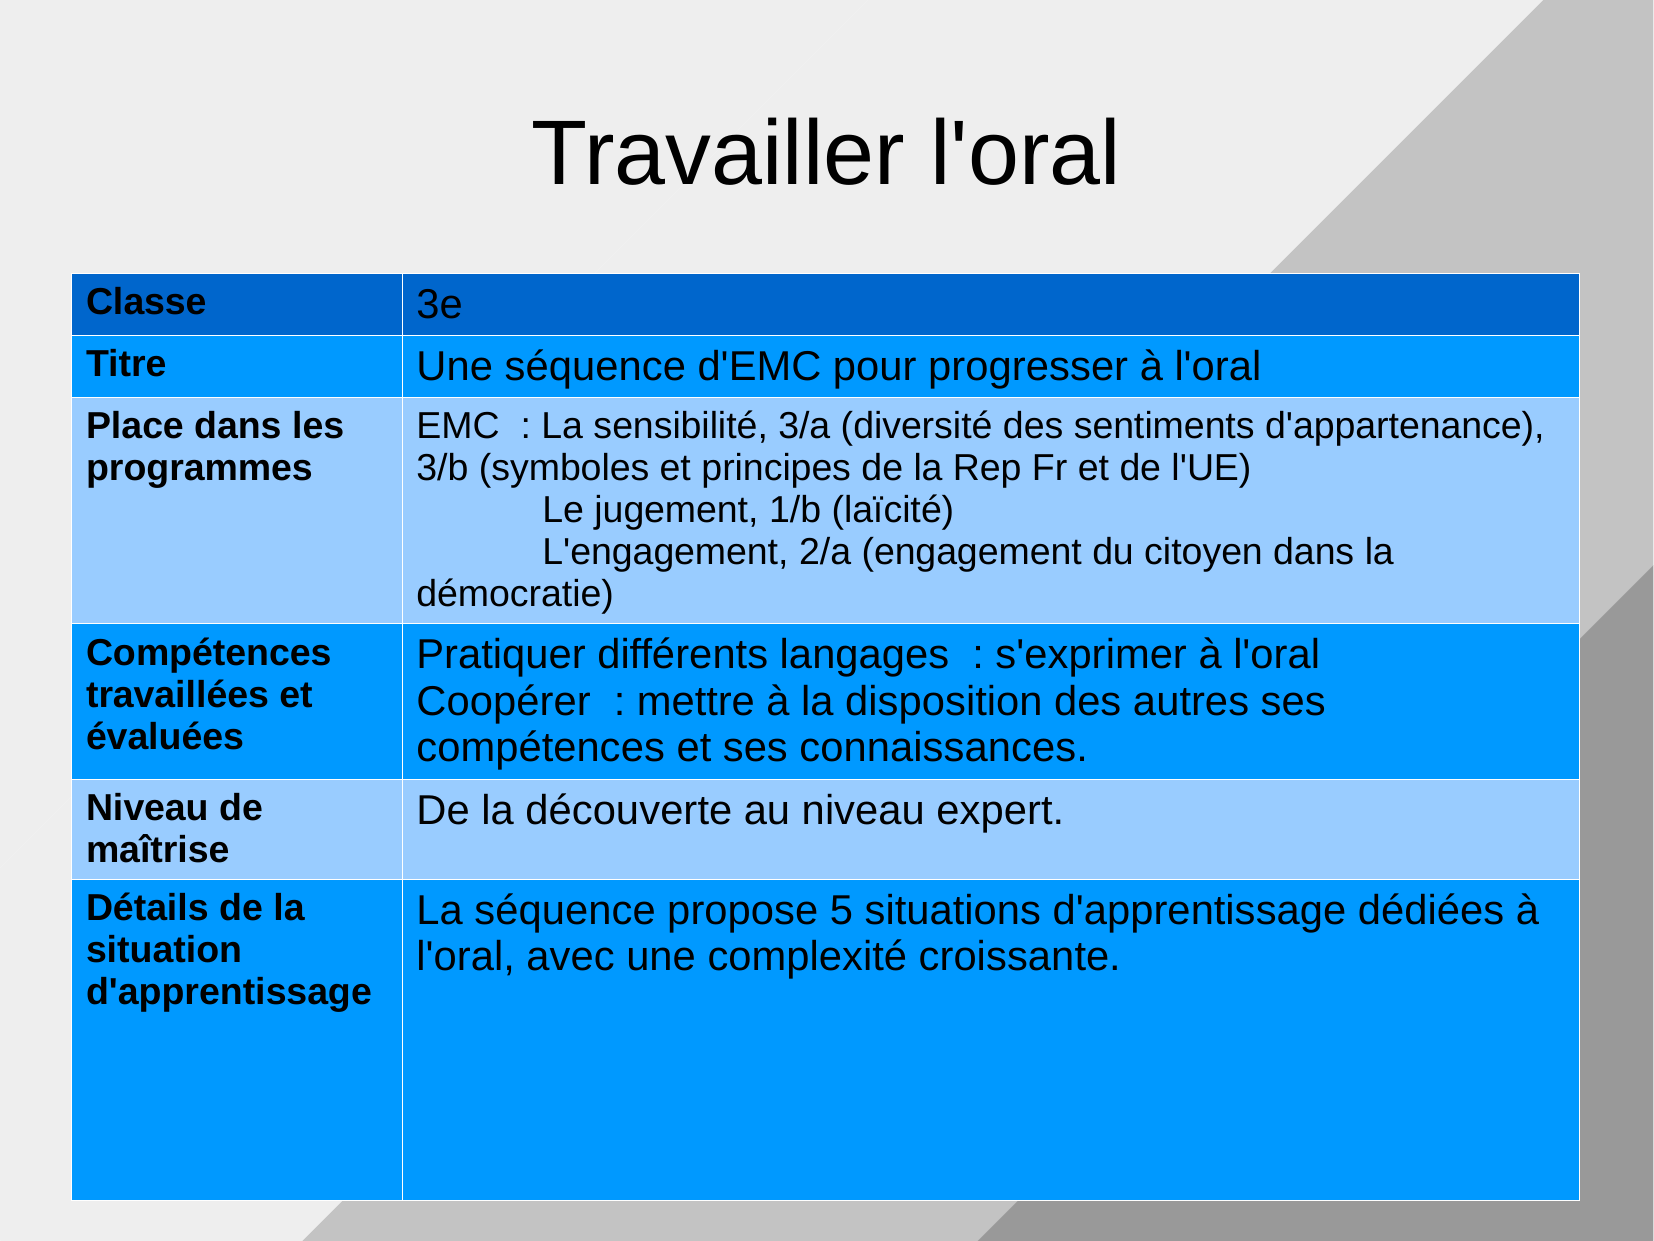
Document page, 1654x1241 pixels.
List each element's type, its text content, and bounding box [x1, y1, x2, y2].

title Travailler l'oral [82, 49, 1571, 257]
table_cell De la découverte au niveau expert. [403, 780, 1579, 879]
table_cell Pratiquer différents langages : s'exprimer à l'oral Coopérer : mettre à la disposition des autres ses compétences et ses connaissances. [403, 624, 1579, 779]
table_cell Titre [72, 336, 402, 397]
table_cell Détails de la situation d'apprentissage [72, 880, 402, 1200]
table_cell Compétences travaillées et évaluées [72, 624, 402, 779]
table_cell Une séquence d'EMC pour progresser à l'oral [403, 336, 1579, 397]
table_header 3e [403, 274, 1579, 335]
table_cell Niveau de maîtrise [72, 780, 402, 879]
table_cell Place dans les programmes [72, 398, 402, 623]
table_cell EMC : La sensibilité, 3/a (diversité des sentiments d'appartenance), 3/b (symboles et principes de la Rep Fr et de l'UE) Le jugement, 1/b (laïcité) L'engagement, 2/a (engagement du citoyen dans la démocratie) [403, 398, 1579, 623]
table_cell La séquence propose 5 situations d'apprentissage dédiées à l'oral, avec une complexité croissante. [403, 880, 1579, 1200]
table_header Classe [72, 274, 402, 335]
